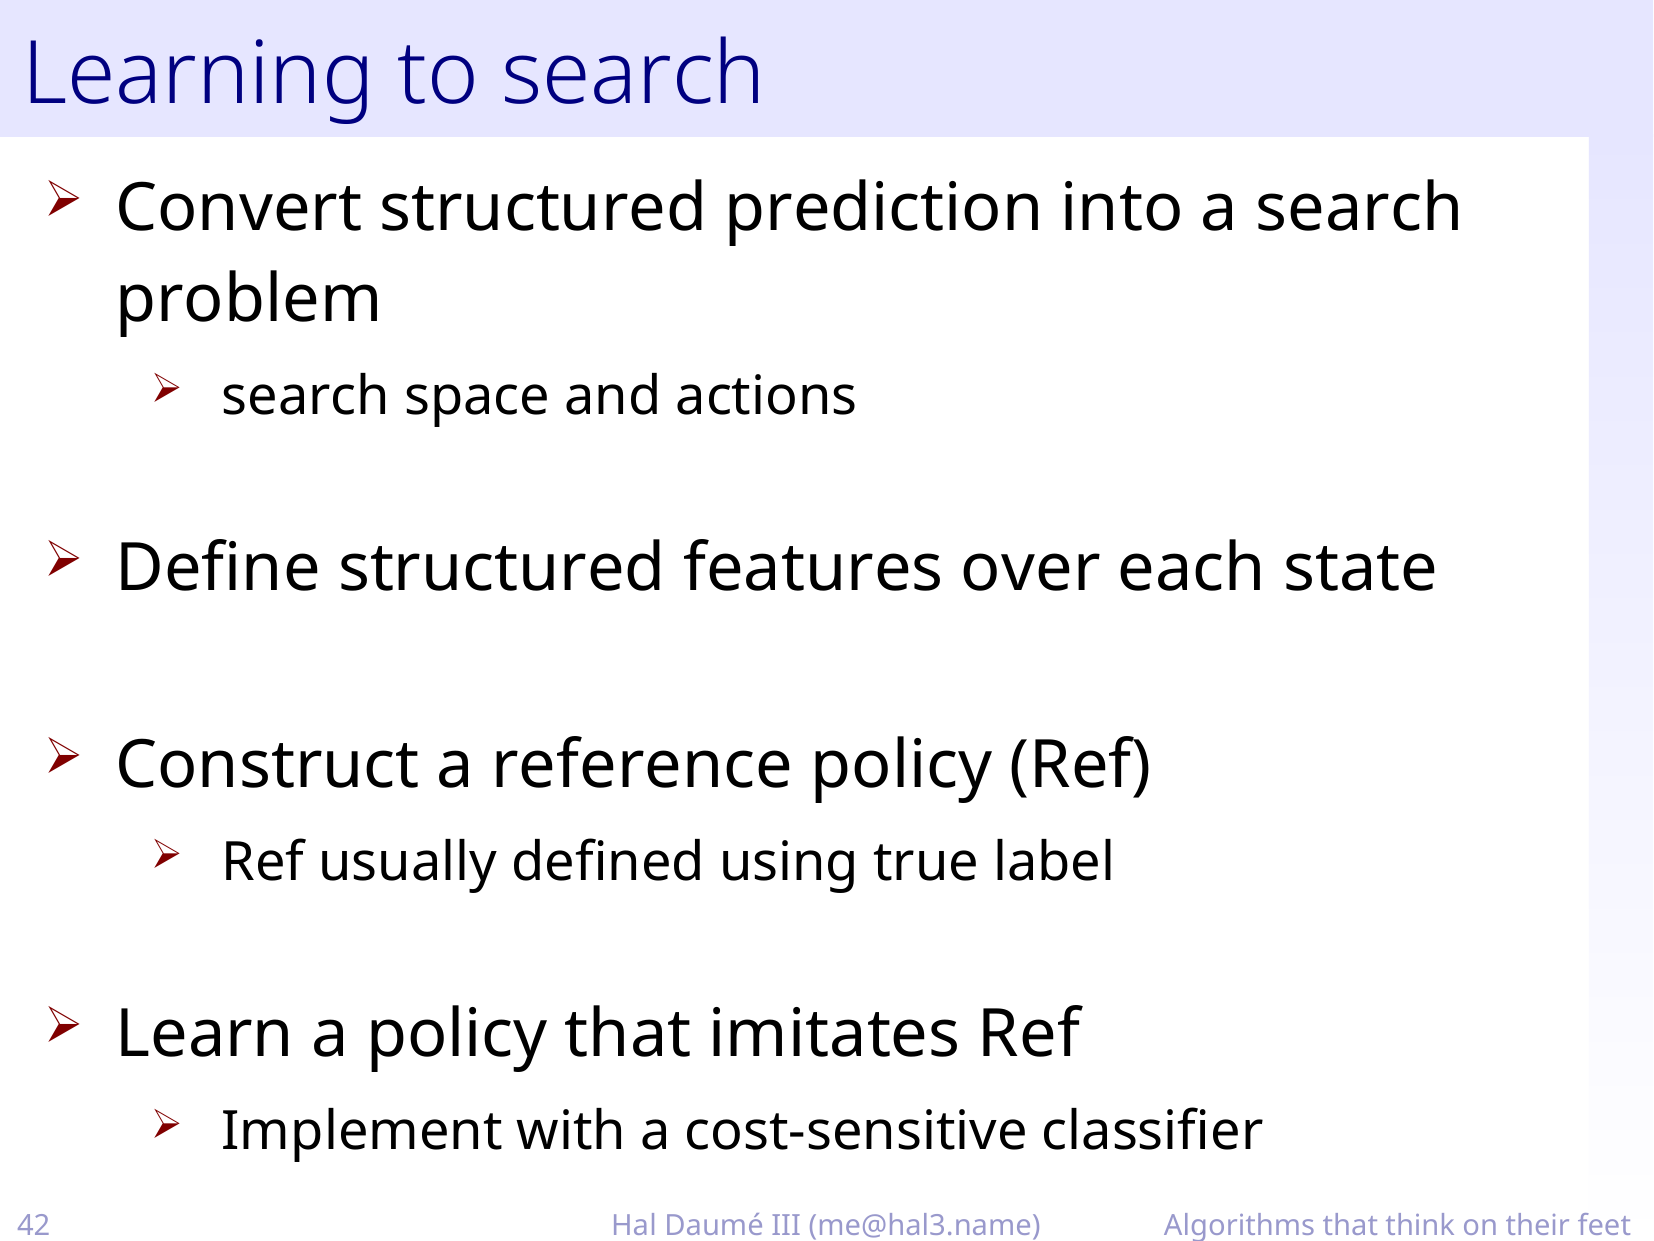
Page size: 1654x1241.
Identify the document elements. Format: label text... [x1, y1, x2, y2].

list Convert structured prediction into a search problem search space and actions Define structured features over each state Construct a reference policy (Ref) Ref usually defined using true label Learn a policy that imitates Ref Implement with a cost-sensitive classifier [32, 159, 1575, 951]
title Learning to search [22, 8, 1639, 131]
